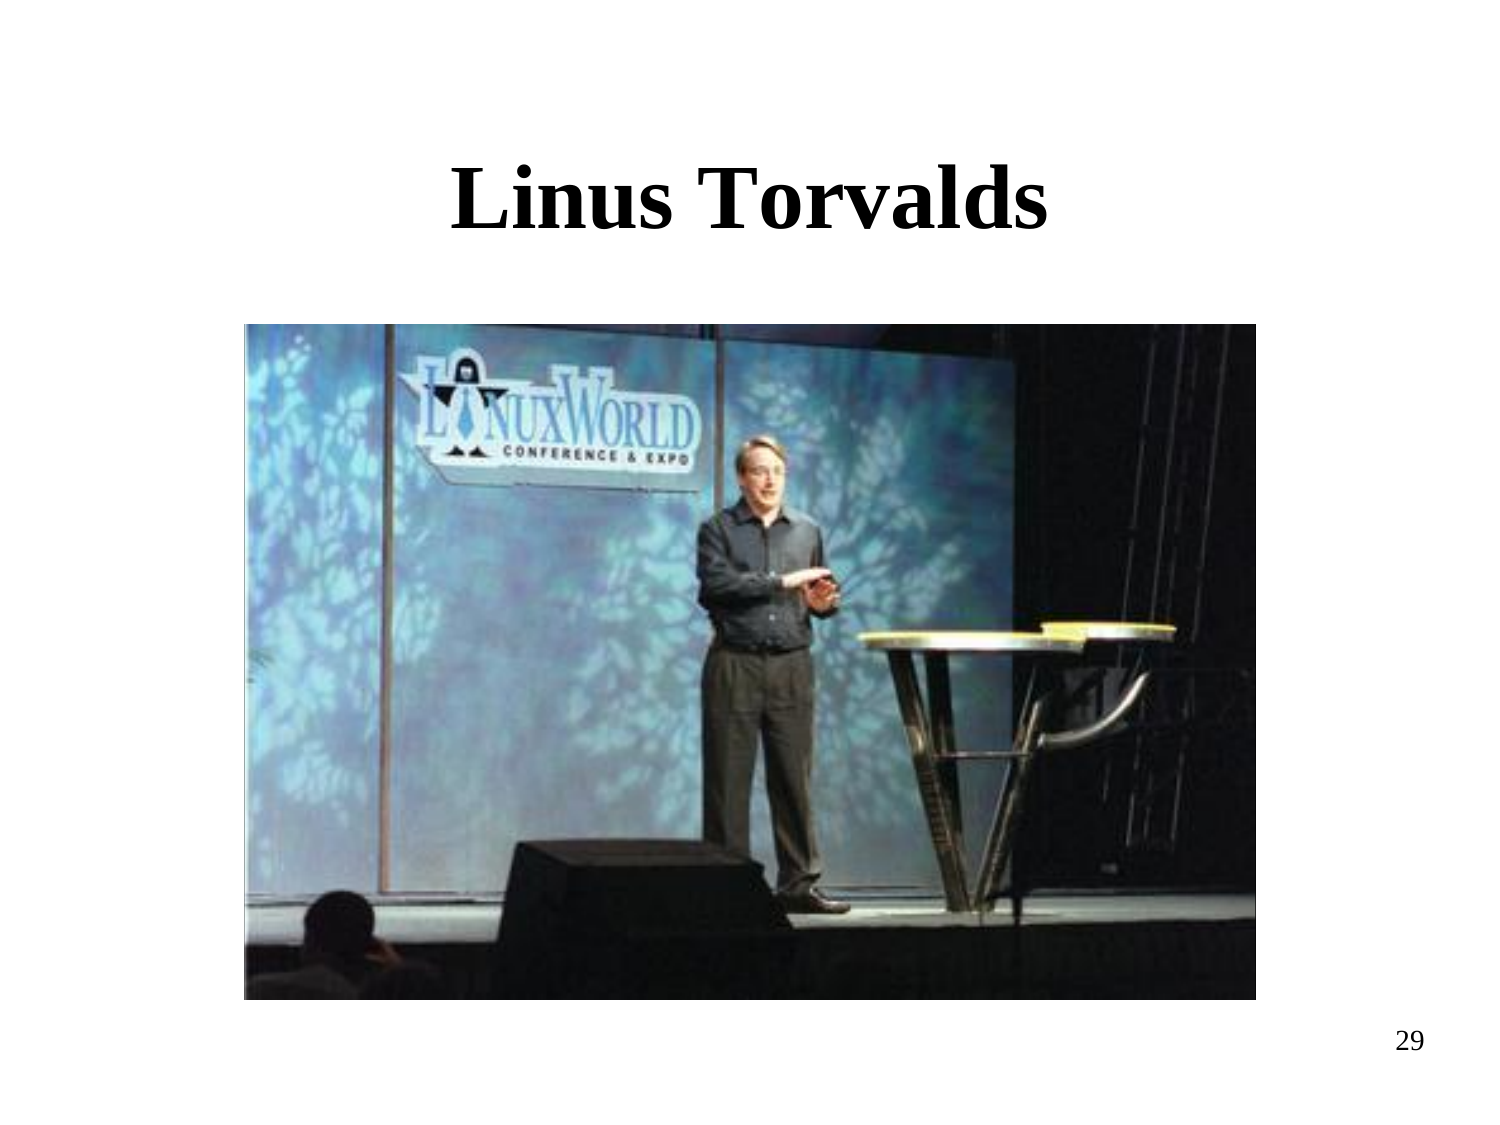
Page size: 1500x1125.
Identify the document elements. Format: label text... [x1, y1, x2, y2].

title Linus Torvalds [112, 99, 1388, 288]
chart [244, 324, 1256, 1000]
